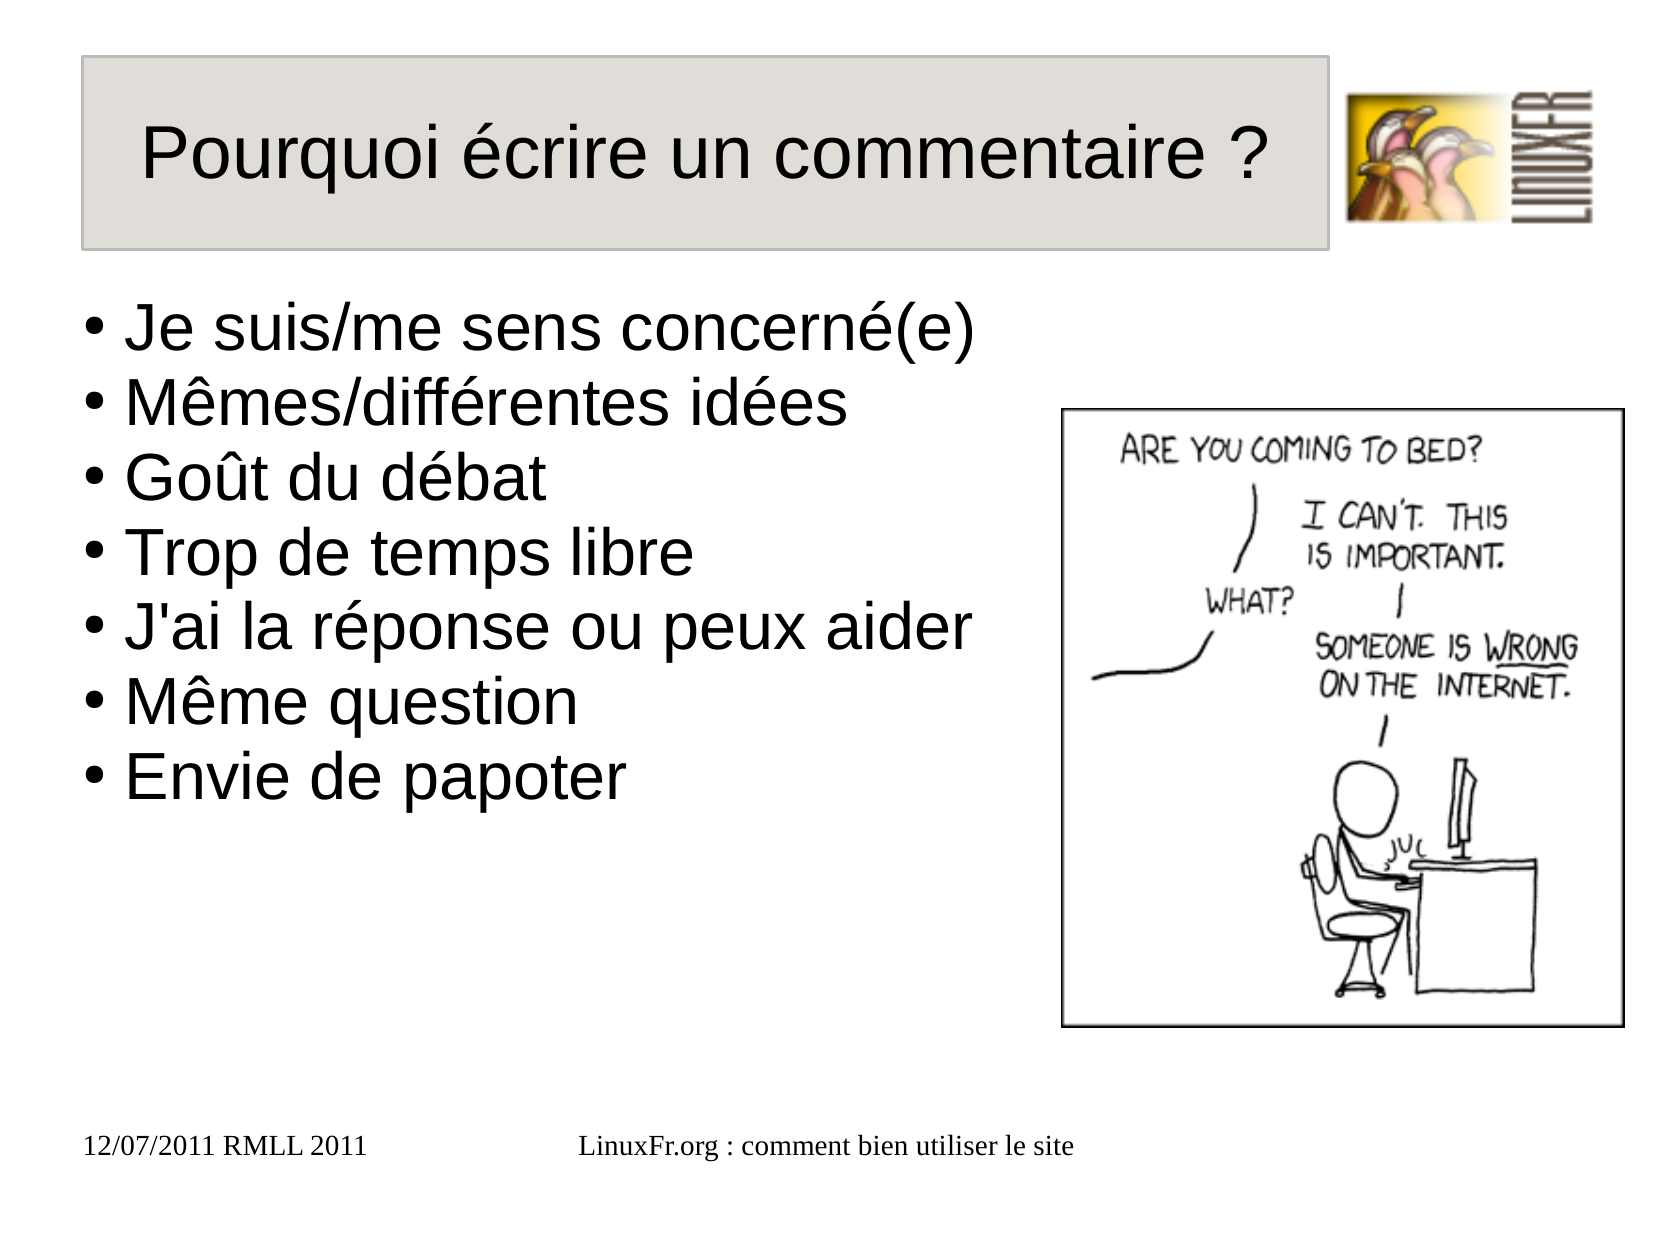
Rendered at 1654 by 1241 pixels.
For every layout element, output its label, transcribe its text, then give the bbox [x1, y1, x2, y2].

picture [1341, 88, 1601, 229]
picture [1061, 408, 1625, 1028]
title Pourquoi écrire un commentaire ? [82, 56, 1329, 250]
subtitle Je suis/me sens concerné(e) Mêmes/différentes idées Goût du débat Trop de temps libre J'ai la réponse ou peux aider Même question Envie de papoter [82, 290, 1063, 1093]
